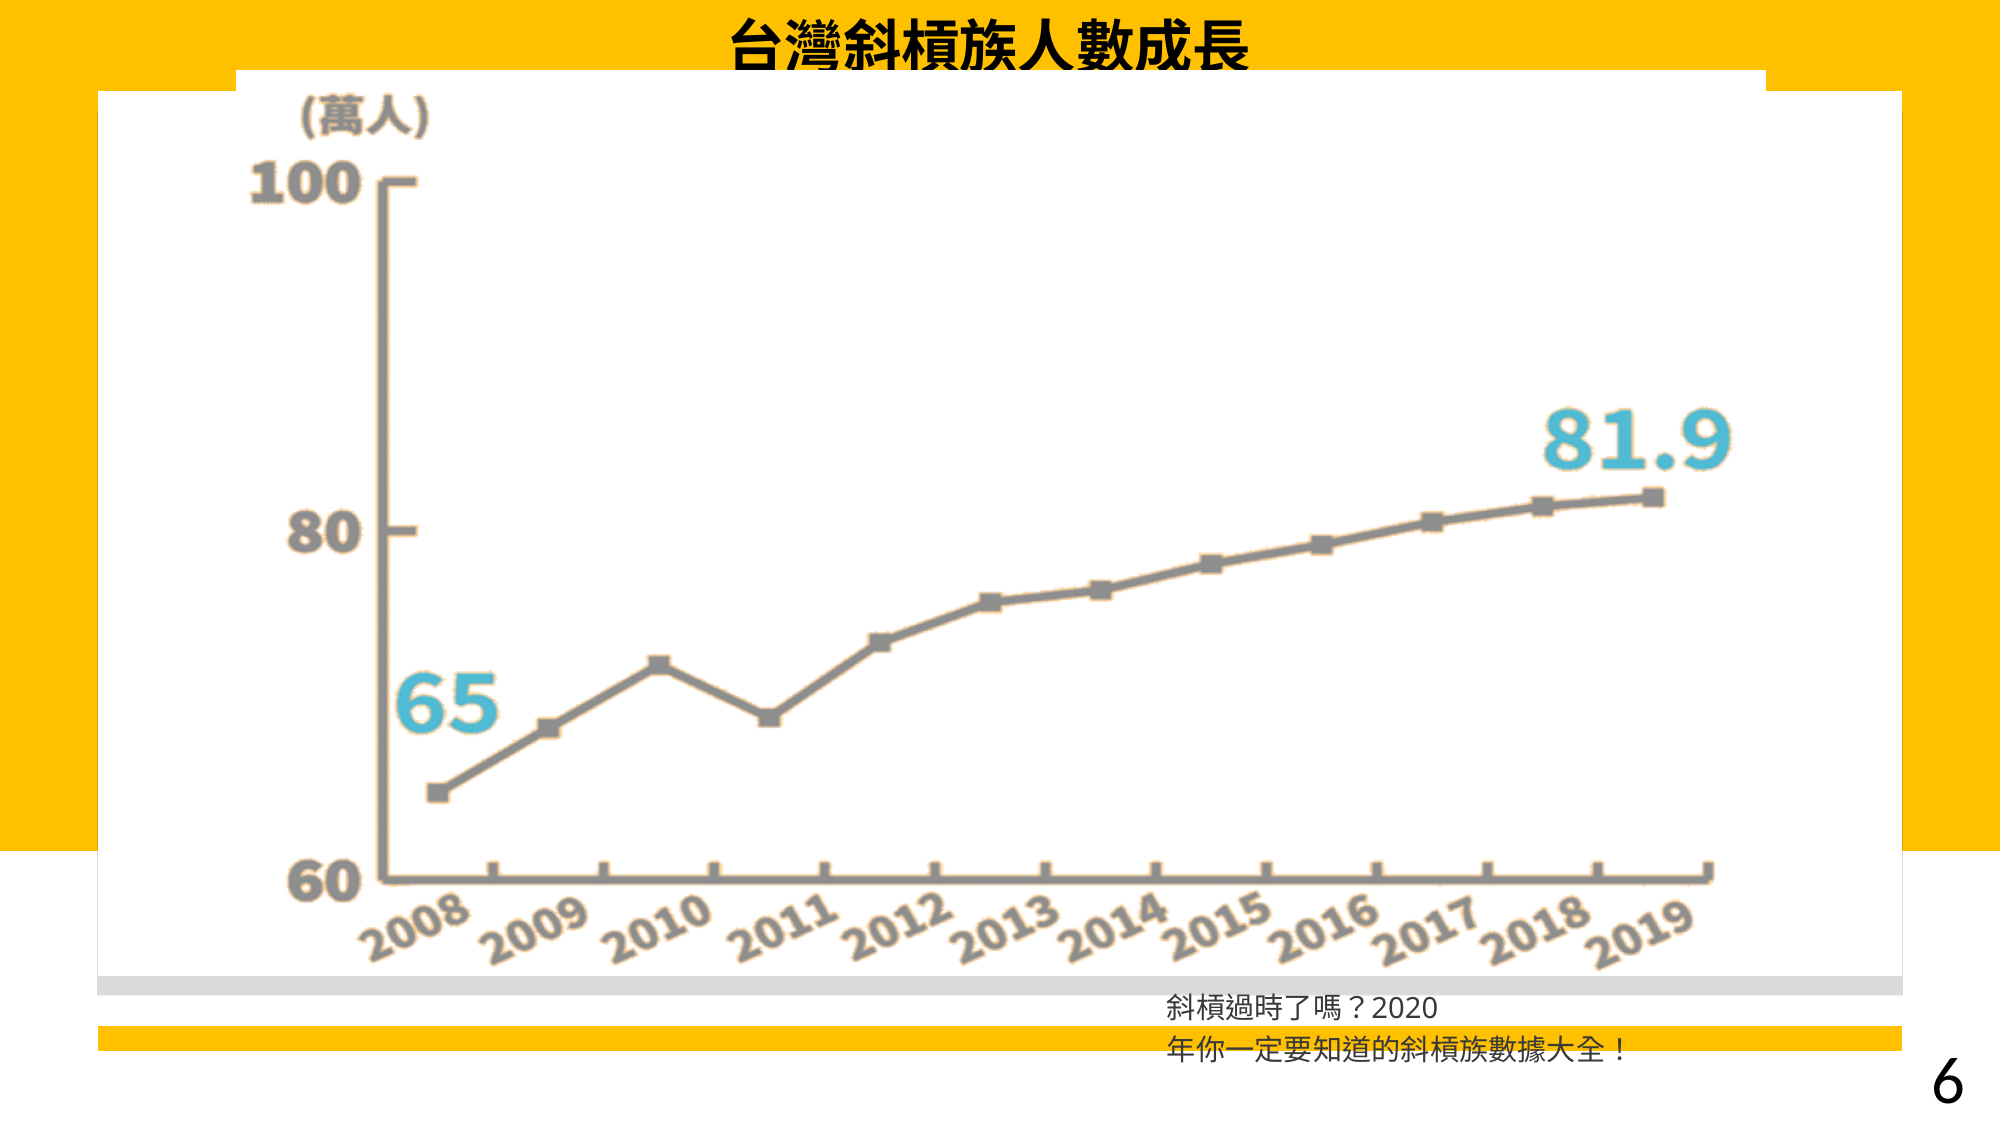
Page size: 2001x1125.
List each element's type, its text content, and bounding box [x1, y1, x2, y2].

text_box 台灣斜槓族人數成長 [488, 2, 1489, 70]
picture [236, 70, 1766, 976]
text_box 斜槓過時了嗎？2020年你一定要知道的斜槓族數據大全！ [1151, 981, 1905, 1033]
text_box 6 [1916, 1029, 2000, 1125]
text_box [0, 0, 2000, 1125]
